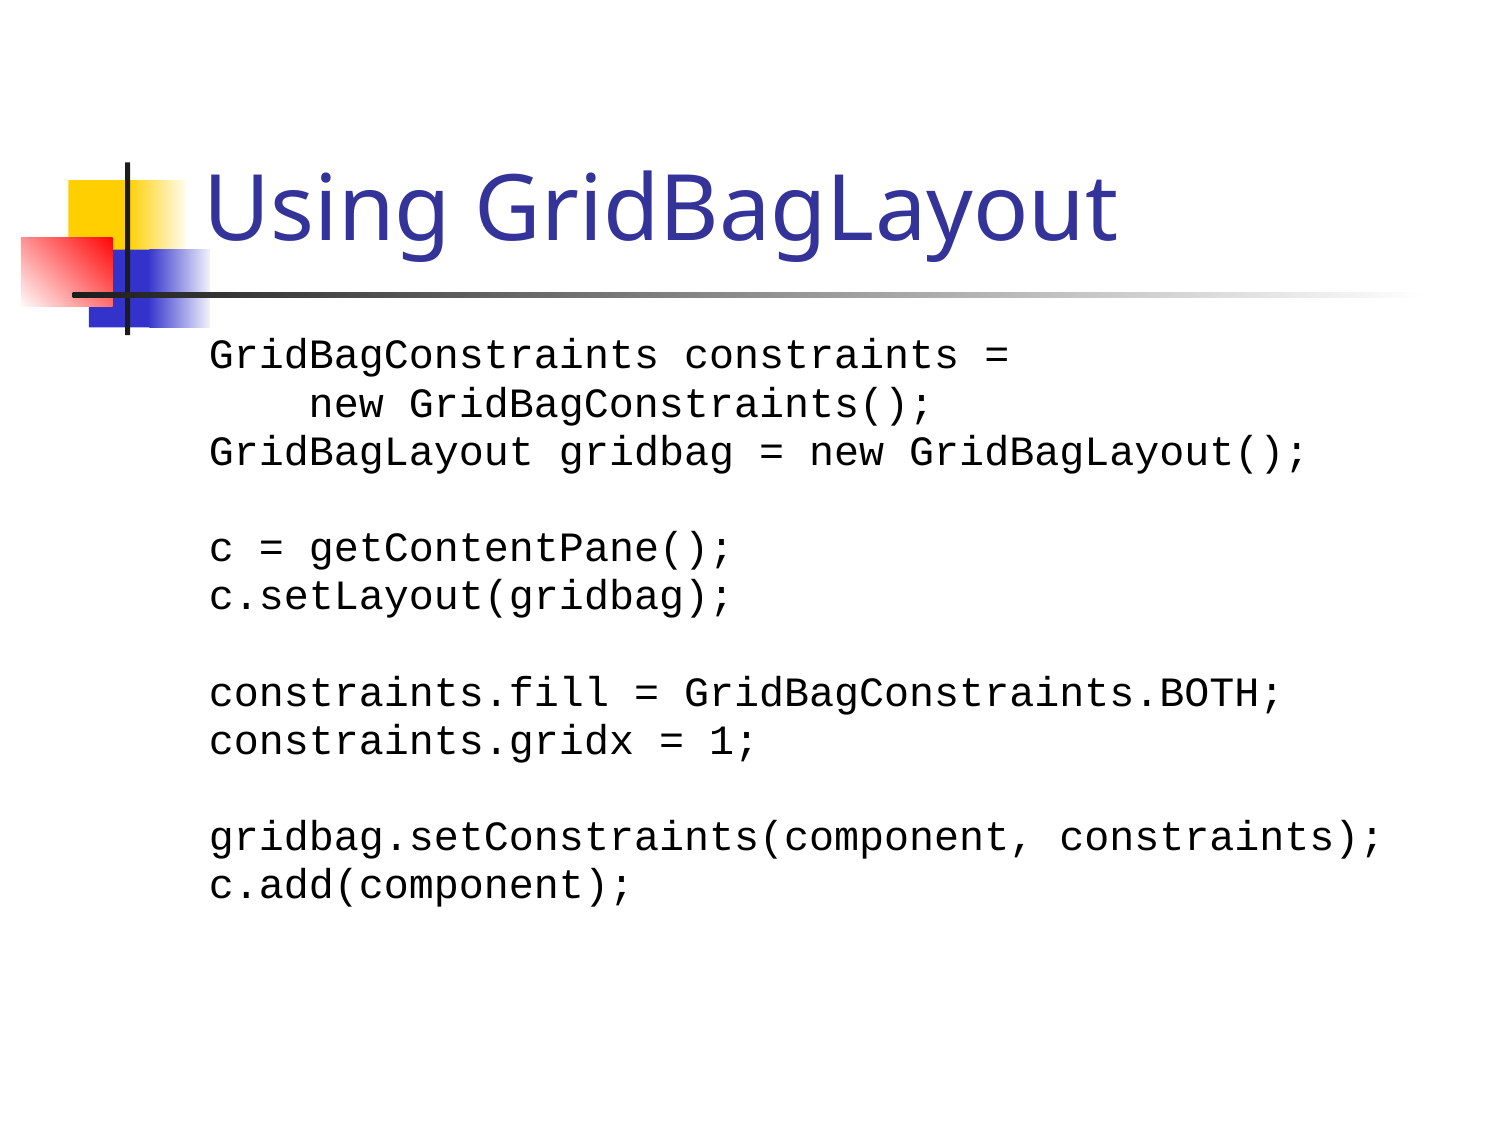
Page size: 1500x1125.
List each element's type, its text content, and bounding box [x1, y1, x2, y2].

list GridBagConstraints constraints = new GridBagConstraints(); GridBagLayout gridbag = new GridBagLayout(); c = getContentPane(); c.setLayout(gridbag); constraints.fill = GridBagConstraints.BOTH; constraints.gridx = 1; gridbag.setConstraints(component, constraints); c.add(component); [193, 331, 1469, 1007]
title Using GridBagLayout [188, 35, 1468, 276]
